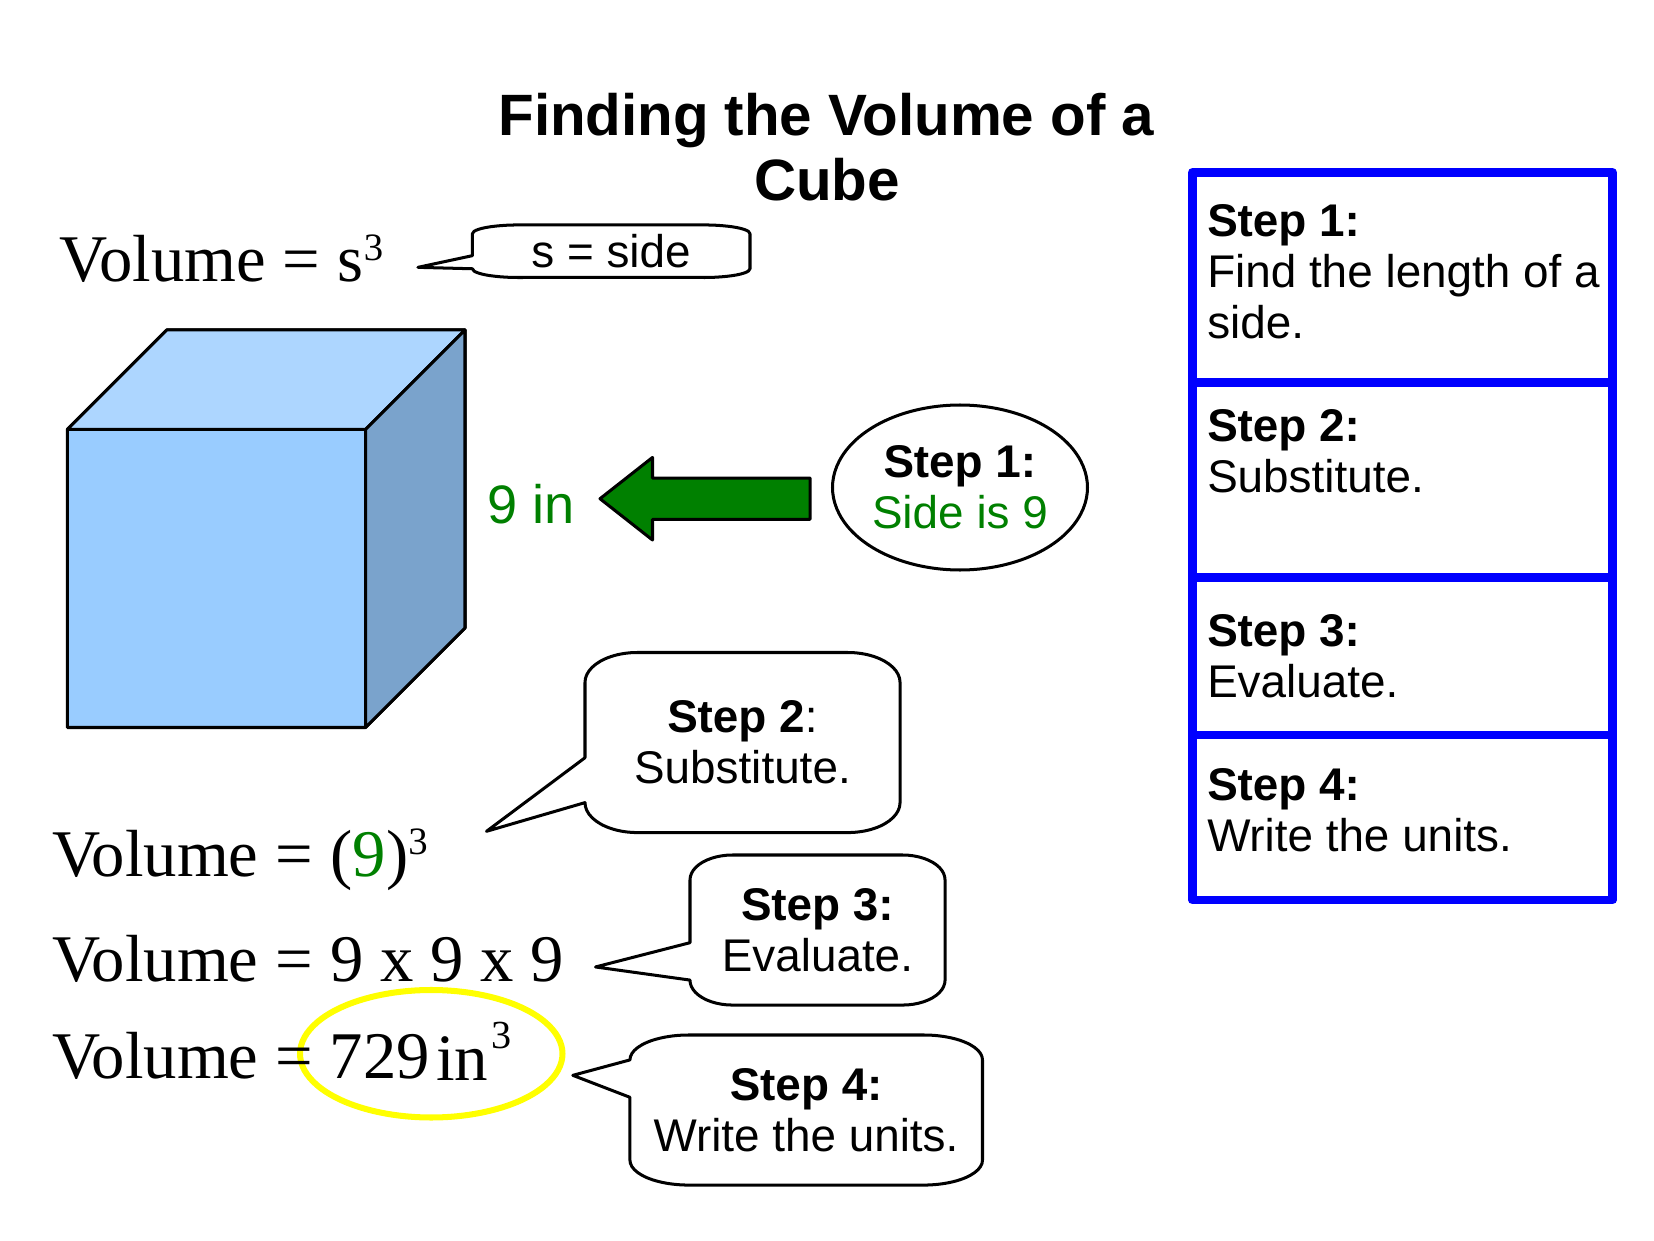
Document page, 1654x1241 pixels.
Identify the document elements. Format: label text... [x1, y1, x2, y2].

chart [428, 1012, 518, 1096]
text_box s = side [417, 224, 751, 278]
text_box Step 1: Side is 9 [832, 405, 1088, 571]
text_box Volume = 9 x 9 x 9 [37, 915, 661, 1004]
text_box Step 1: Find the length of a side. Step 2: Substitute. Step 3: Evaluate. Step 4: Write the units. [1617, 187, 1621, 871]
text_box Step 3: Evaluate. [661, 855, 946, 1006]
text_box Step 4: Write the units. [572, 1035, 983, 1186]
text_box Step 1: Find the length of a side. Step 2: Substitute. Step 3: Evaluate. Step 4: Write the units. [1197, 582, 1608, 731]
text_box Finding the Volume of a Cube [433, 75, 1220, 223]
text_box Volume = (9)3 [37, 810, 526, 915]
text_box Volume = 729 [37, 1004, 646, 1175]
text_box Volume = s3 [45, 215, 503, 349]
text_box [67, 329, 466, 728]
text_box Step 1: Find the length of a side. Step 2: Substitute. Step 3: Evaluate. Step 4: Write the units. [1197, 187, 1608, 378]
text_box Step 1: Find the length of a side. Step 2: Substitute. Step 3: Evaluate. Step 4: Write the units. [1197, 739, 1608, 871]
text_box Step 2: Substitute. [486, 652, 901, 833]
text_box 9 in [472, 466, 593, 610]
text_box Step 1: Find the length of a side. Step 2: Substitute. Step 3: Evaluate. Step 4: Write the units. [1197, 387, 1608, 573]
text_box [600, 457, 811, 541]
